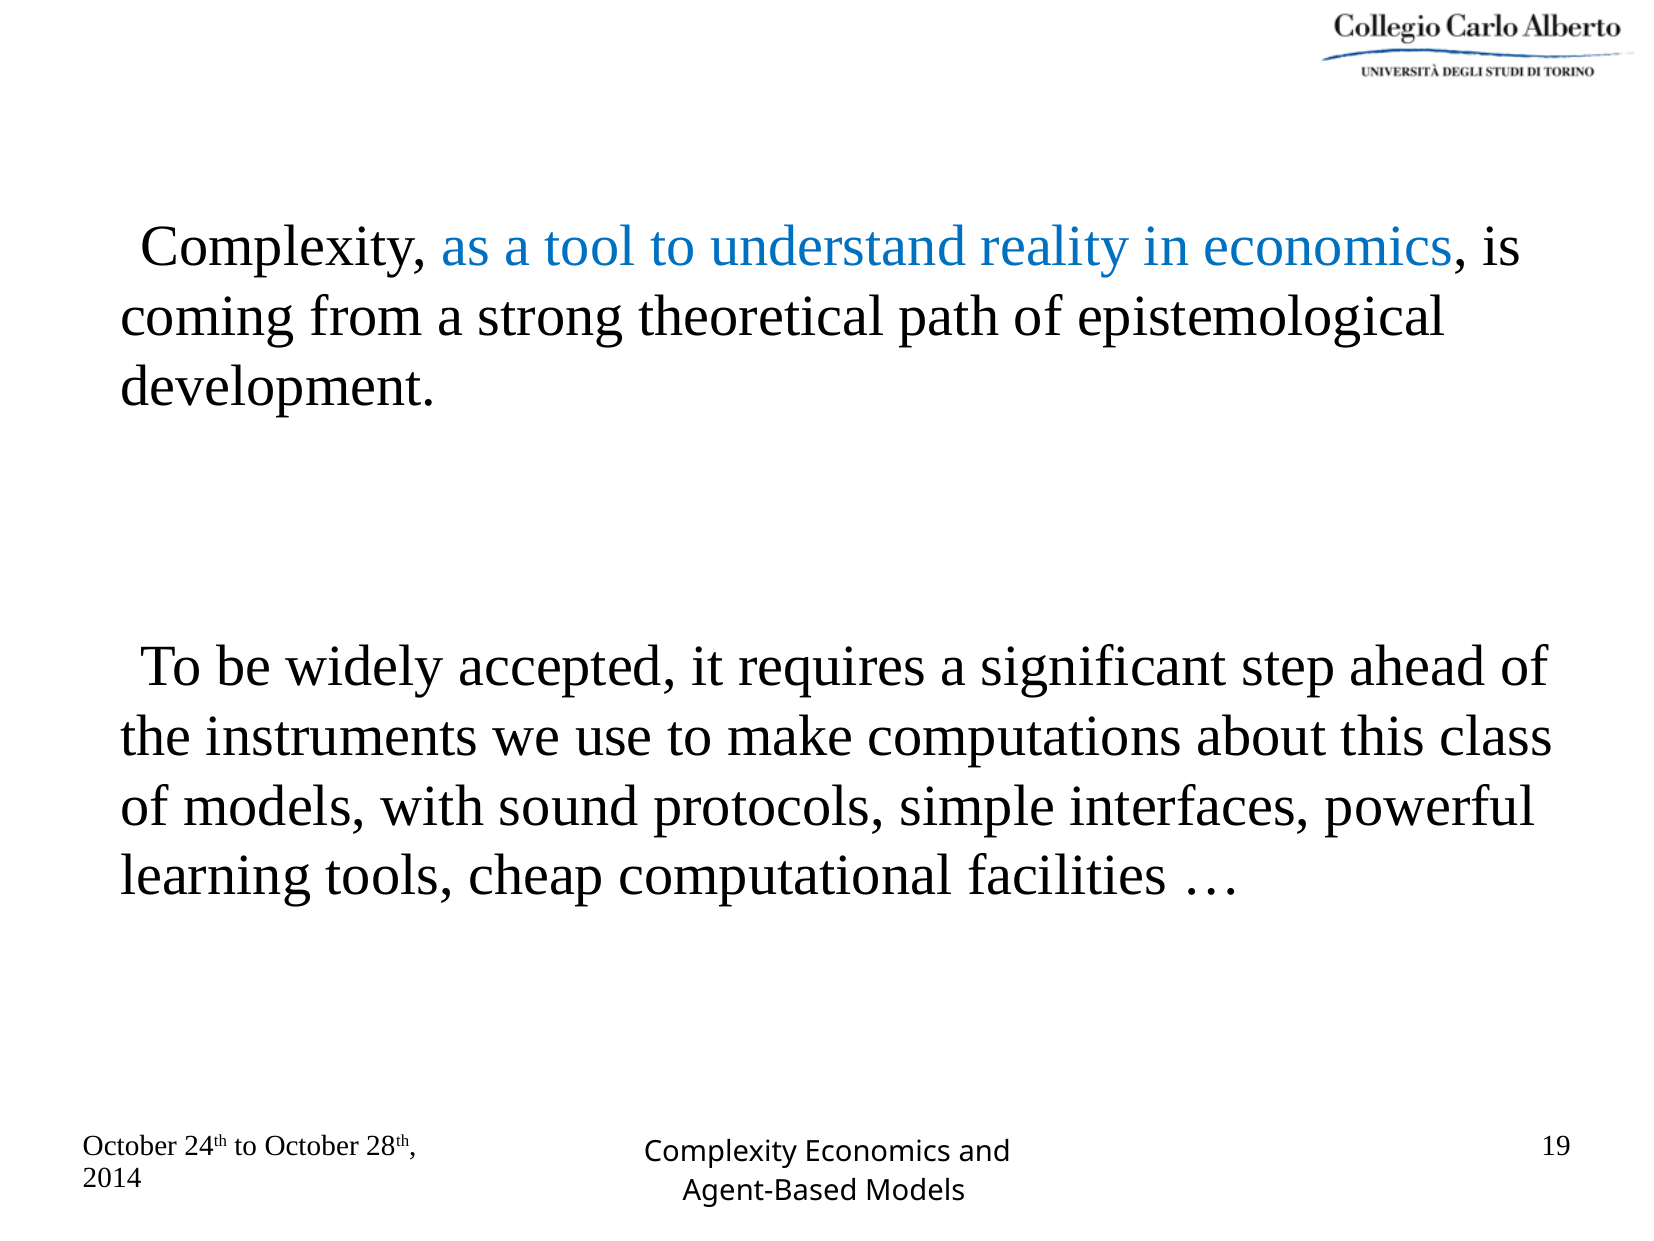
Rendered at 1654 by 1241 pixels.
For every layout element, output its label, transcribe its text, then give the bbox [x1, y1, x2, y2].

picture [1312, 0, 1645, 92]
text_box Complexity, as a tool to understand reality in economics, is coming from a strong theoretical path of epistemological development. To be widely accepted, it requires a significant step ahead of the instruments we use to make computations about this class of models, with sound protocols, simple interfaces, powerful learning tools, cheap computational facilities … [105, 199, 1576, 985]
